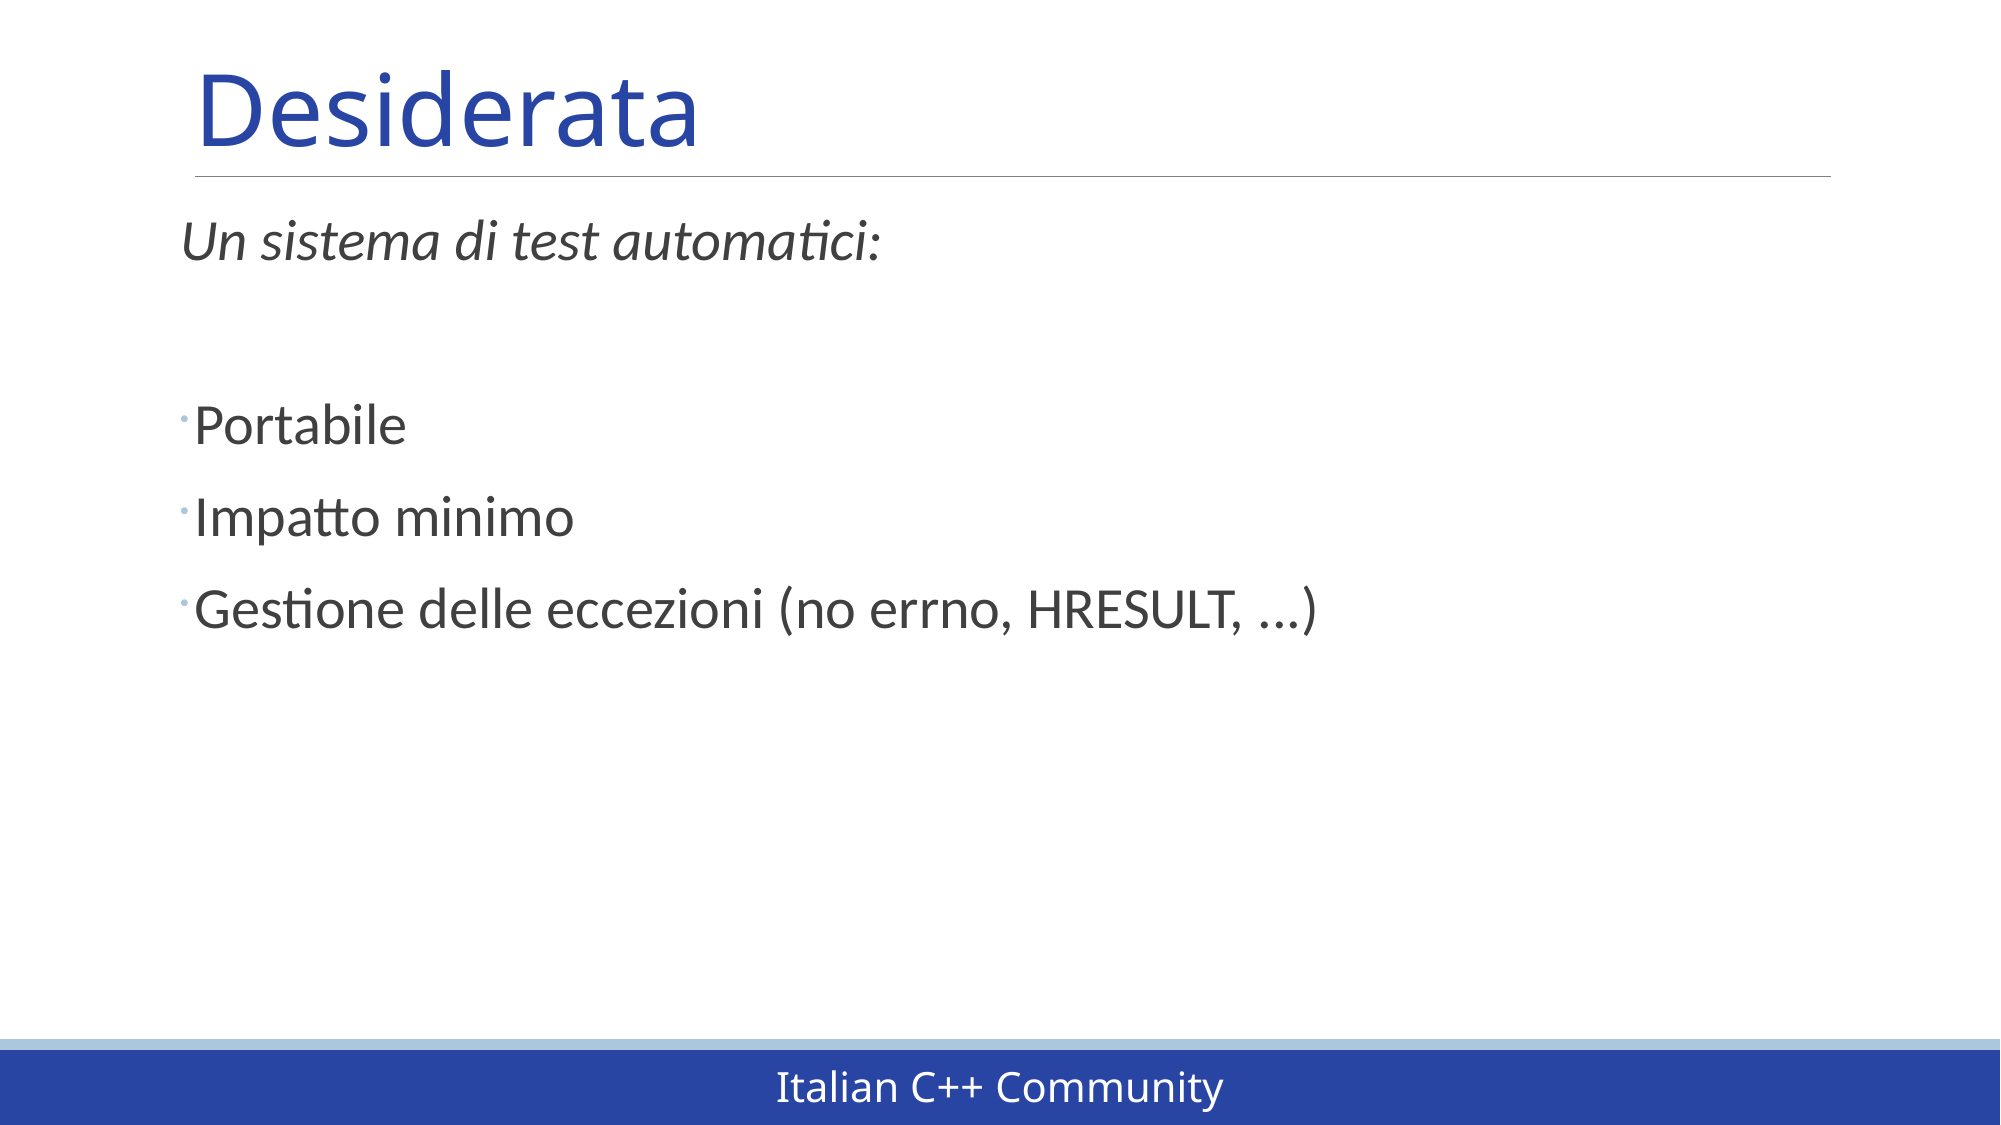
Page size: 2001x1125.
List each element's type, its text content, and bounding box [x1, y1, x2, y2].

list Un sistema di test automatici: Portabile Impatto minimo Gestione delle eccezioni (no errno, HRESULT, ...) [179, 202, 1830, 1011]
title Desiderata [179, 2, 1830, 175]
